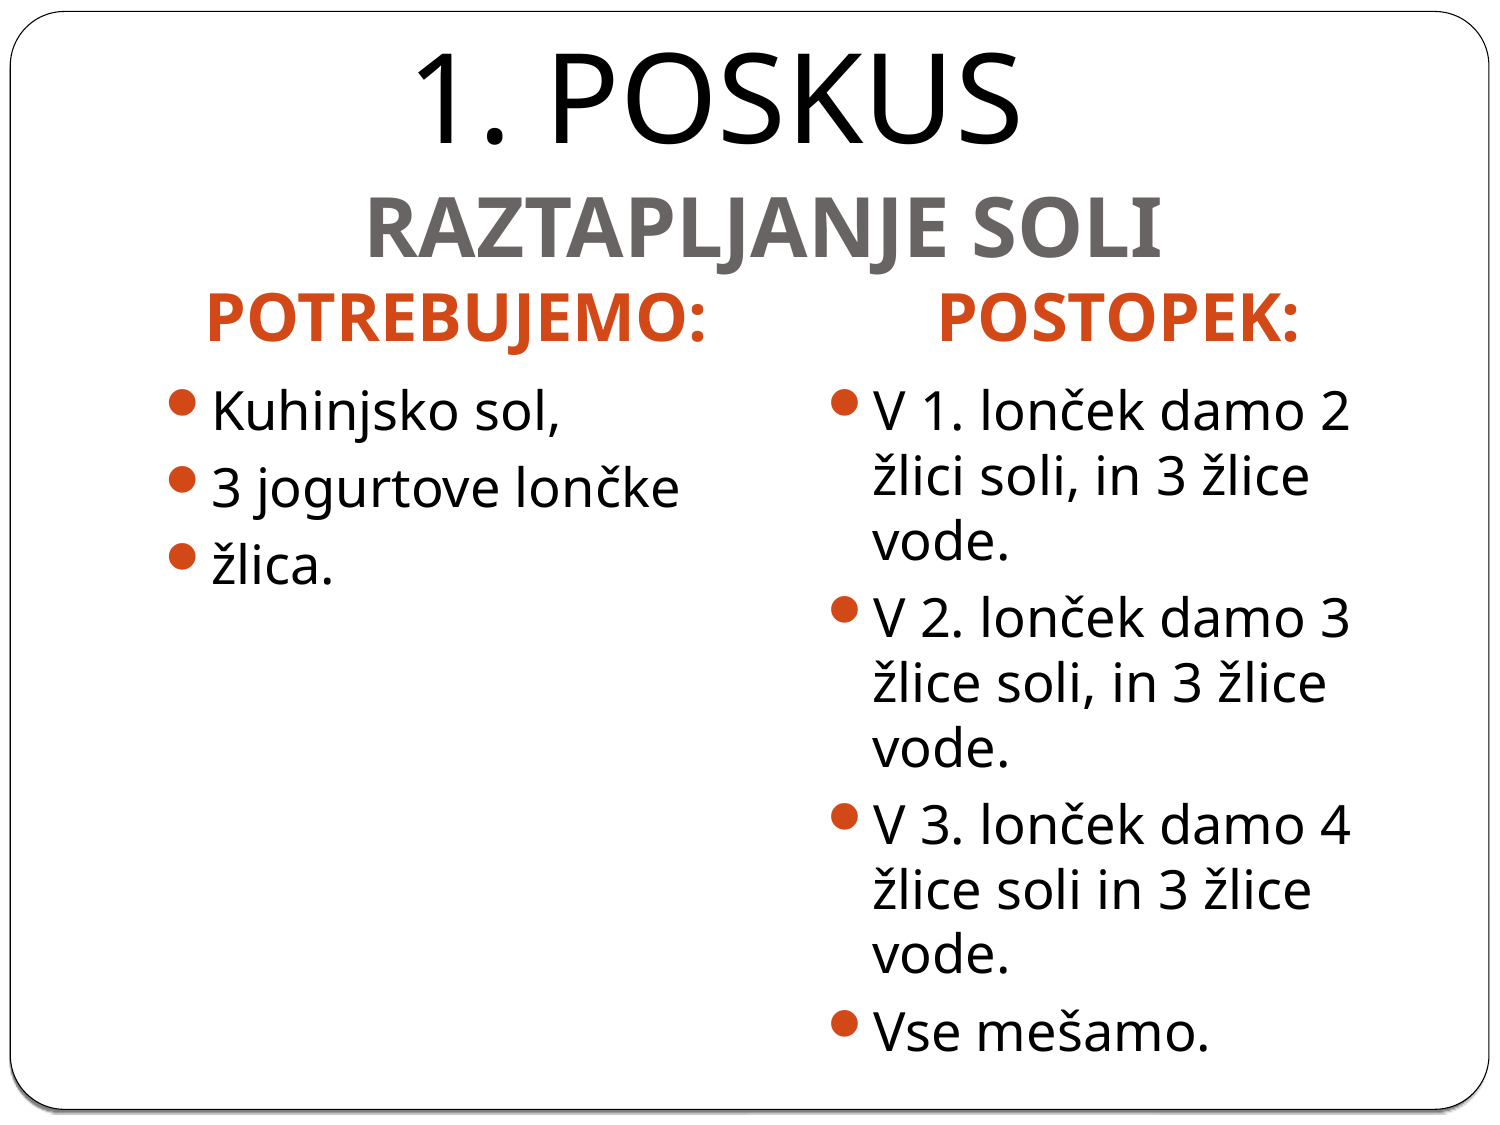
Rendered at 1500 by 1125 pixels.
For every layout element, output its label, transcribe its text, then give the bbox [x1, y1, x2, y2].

list Kuhinjsko sol, 3 jogurtove lončke žlica. [150, 368, 763, 1007]
text_box 1. POSKUS [41, 0, 1392, 188]
list V 1. lonček damo 2 žlici soli, in 3 žlice vode. V 2. lonček damo 3 žlice soli, in 3 žlice vode. V 3. lonček damo 4 žlice soli in 3 žlice vode. Vse mešamo. [812, 368, 1425, 1007]
list POTREBUJEMO: [150, 237, 763, 363]
list POSTOPEK: [812, 237, 1425, 363]
title RAZTAPLJANJE SOLI [88, 101, 1439, 290]
